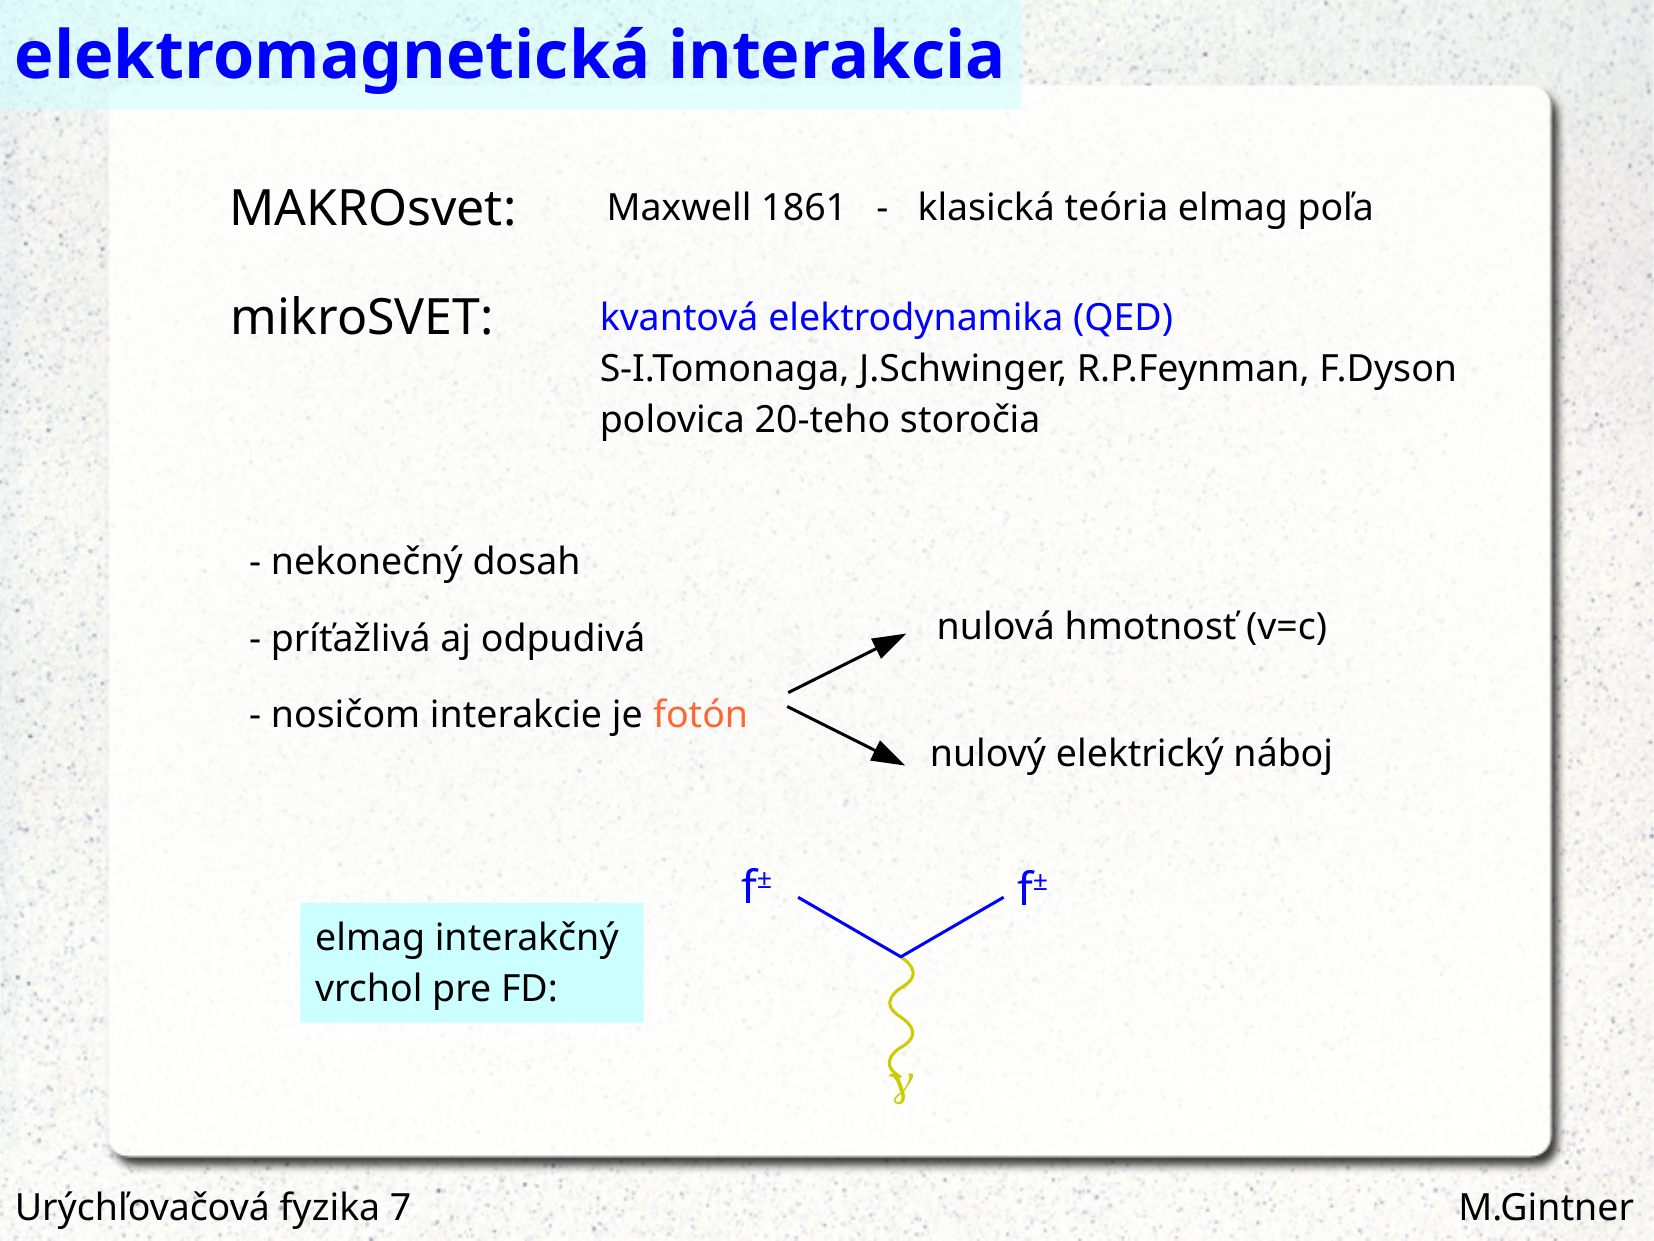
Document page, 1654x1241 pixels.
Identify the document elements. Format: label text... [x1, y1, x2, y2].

text_box nulový elektrický náboj [914, 718, 1348, 786]
text_box MAKROsvet: [214, 164, 542, 250]
text_box g [874, 1056, 926, 1132]
text_box kvantová elektrodynamika (QED) S-I.Tomonaga, J.Schwinger, R.P.Feynman, F.Dyson polovica 20-teho storočia [585, 283, 1488, 456]
text_box elektromagnetická interakcia [0, 0, 958, 110]
text_box - nekonečný dosah - príťažlivá aj odpudivá - nosičom interakcie je fotón [234, 501, 773, 727]
text_box mikroSVET: [216, 273, 544, 359]
text_box M.Gintner [1443, 1173, 1654, 1241]
picture [0, 0, 1654, 1241]
text_box f± [1002, 849, 1070, 956]
text_box f± [726, 846, 794, 954]
text_box Urýchľovačová fyzika 7 [0, 1173, 445, 1241]
text_box Maxwell 1861 - klasická teória elmag poľa [591, 173, 1390, 241]
text_box nulová hmotnosť (v=c) [921, 591, 1336, 660]
text_box elmag interakčný vrchol pre FD: [300, 902, 640, 1023]
